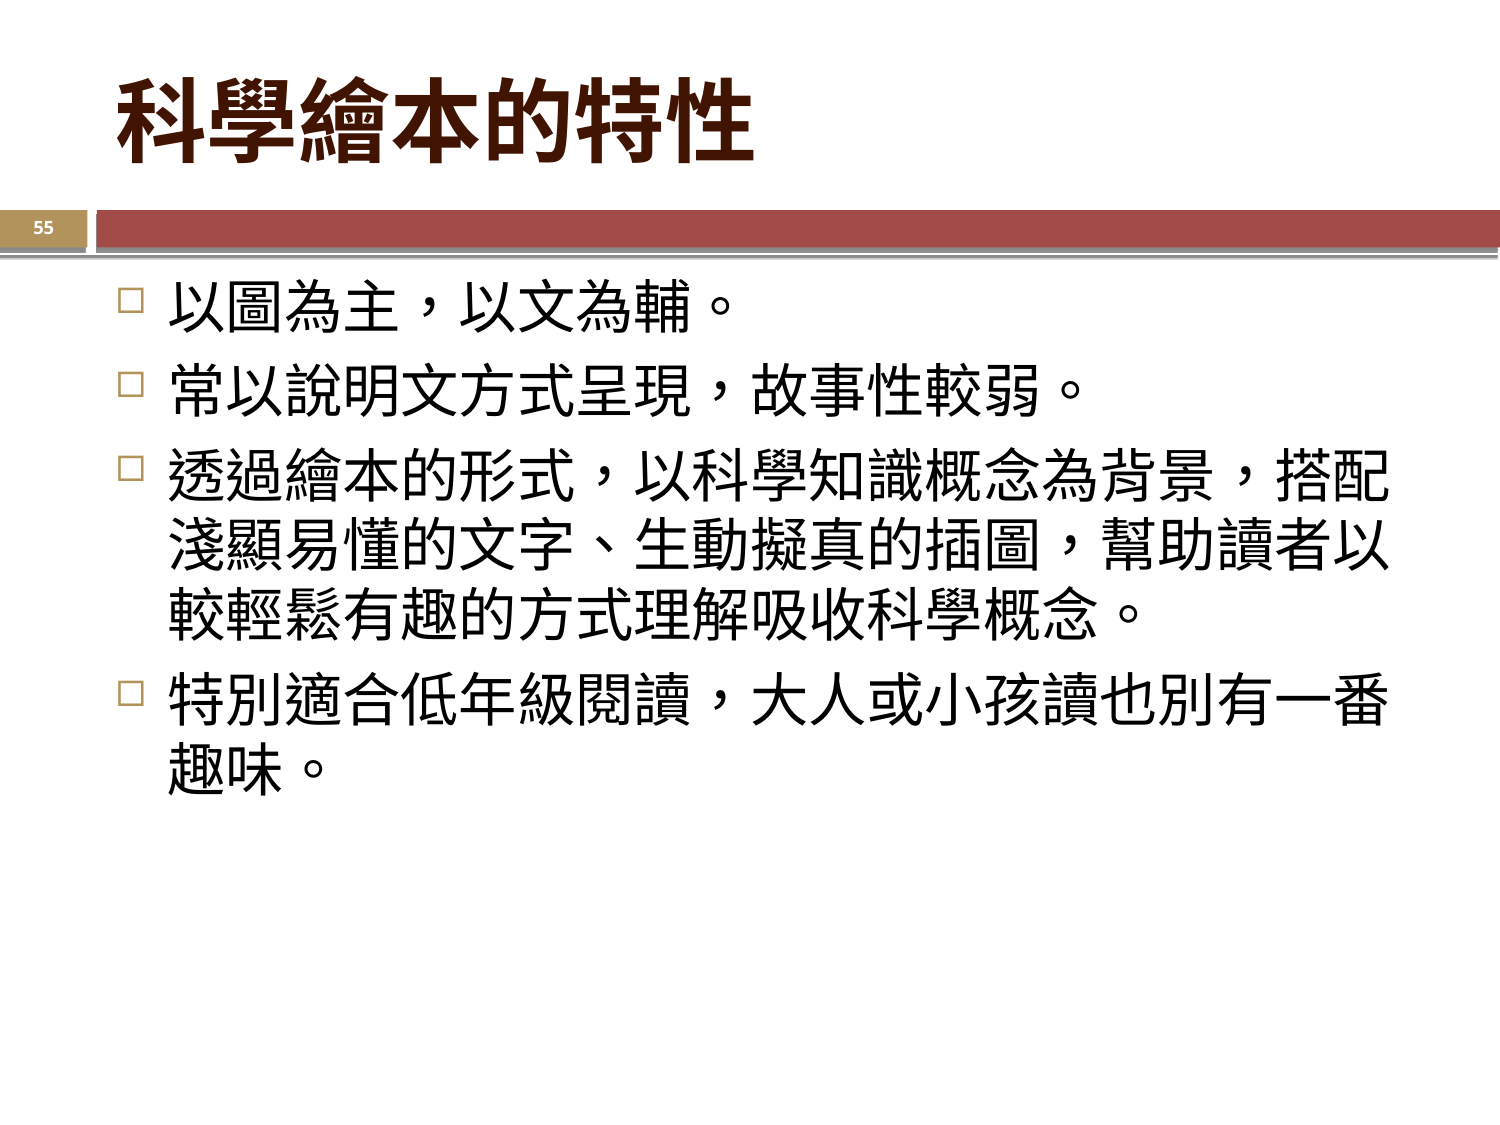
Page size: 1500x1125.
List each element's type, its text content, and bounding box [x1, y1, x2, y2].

title 科學繪本的特性 [100, 37, 1438, 200]
list 以圖為主，以文為輔。 常以說明文方式呈現，故事性較弱。 透過繪本的形式，以科學知識概念為背景，搭配淺顯易懂的文字、生動擬真的插圖，幫助讀者以較輕鬆有趣的方式理解吸收科學概念。 特別適合低年級閱讀，大人或小孩讀也別有一番趣味。 [100, 262, 1438, 1000]
slide_number <編號> [0, 208, 88, 249]
